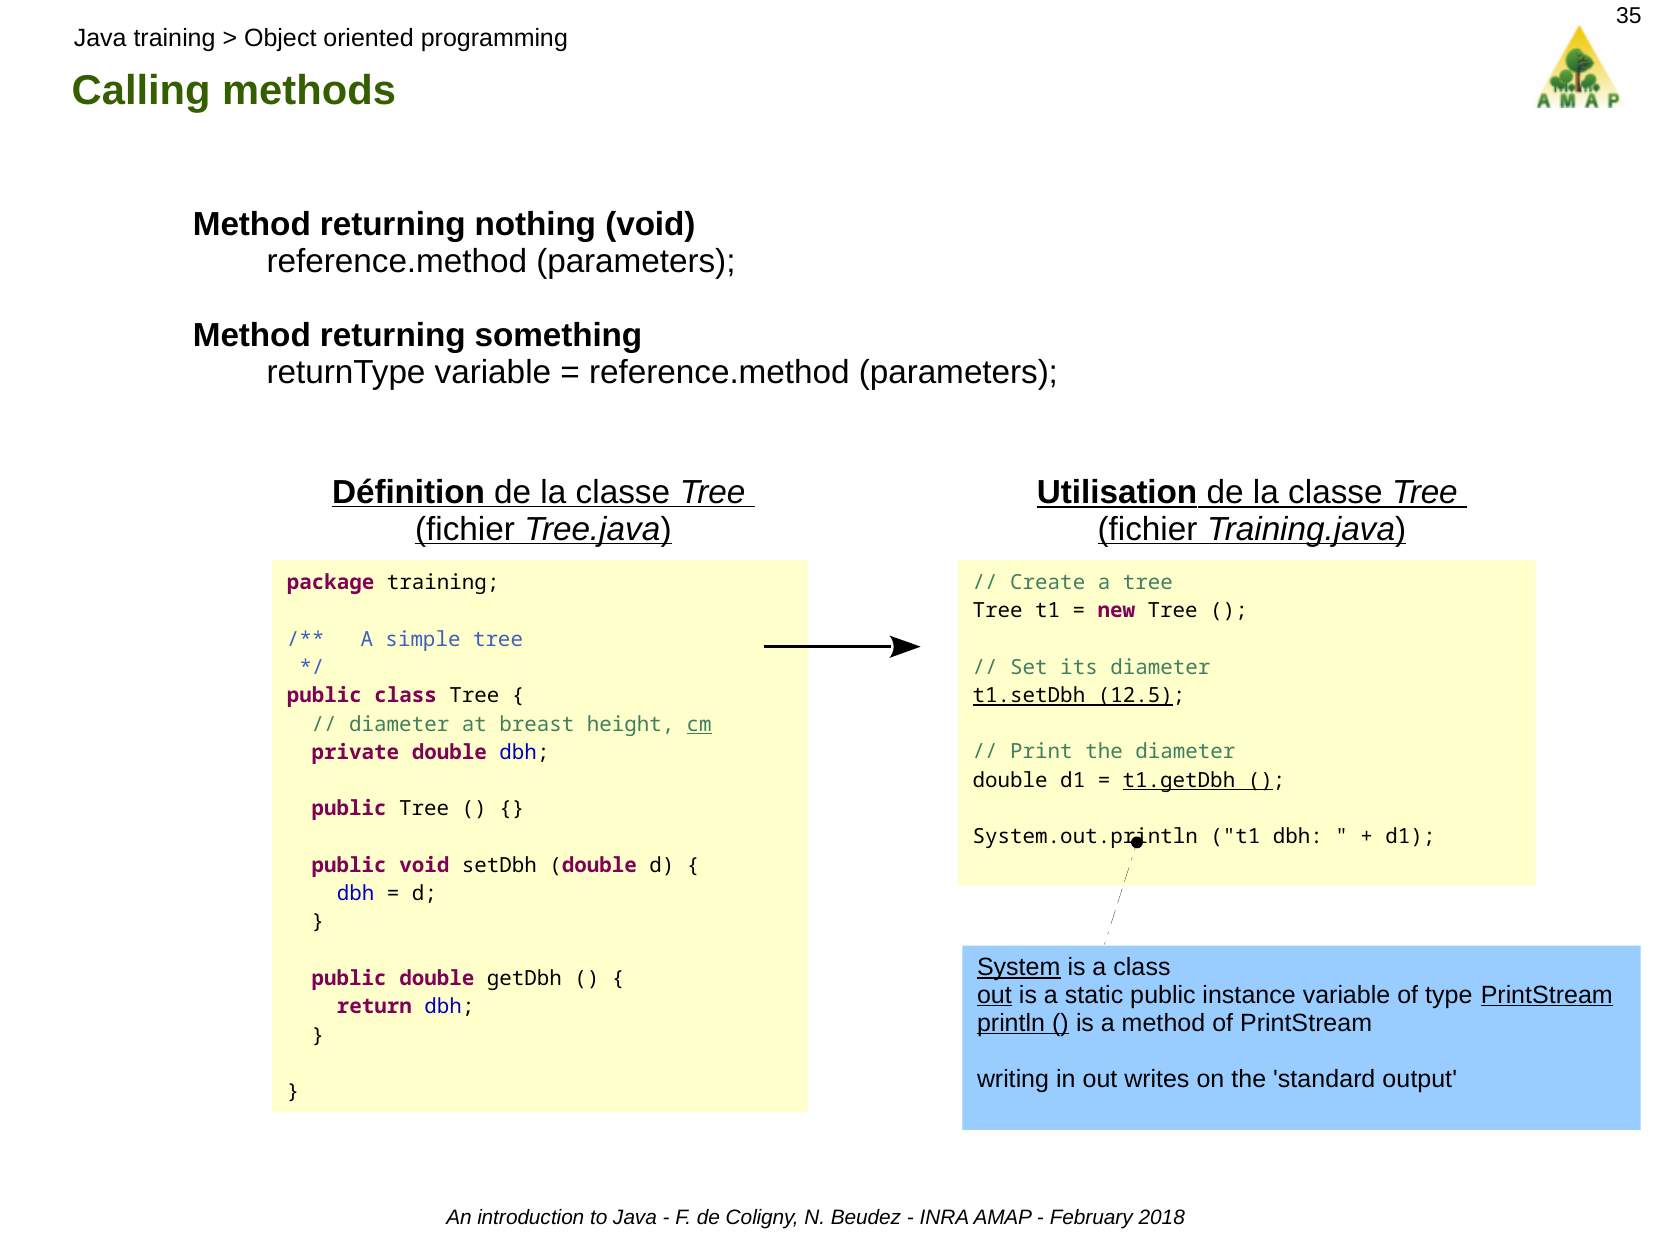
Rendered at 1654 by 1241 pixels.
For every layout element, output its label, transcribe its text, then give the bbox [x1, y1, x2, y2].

text_box // Create a tree Tree t1 = new Tree (); // Set its diameter t1.setDbh (12.5); // Print the diameter double d1 = t1.getDbh (); System.out.println ("t1 dbh: " + d1); [957, 559, 1536, 845]
text_box Calling methods [56, 59, 1120, 121]
text_box package training; /** A simple tree */ public class Tree { // diameter at breast height, cm private double dbh; public Tree () {} public void setDbh (double d) { dbh = d; } public double getDbh () { return dbh; } } [272, 559, 808, 1041]
text_box System is a class out is a static public instance variable of type PrintStream println () is a method of PrintStream writing in out writes on the 'standard output' [962, 945, 1641, 1130]
text_box Définition de la classe Tree (fichier Tree.java) [313, 466, 774, 556]
picture [1533, 25, 1627, 108]
text_box Java training > Object oriented programming [59, 16, 1004, 60]
text_box Method returning nothing (void) reference.method (parameters); Method returning something returnType variable = reference.method (parameters); [178, 198, 1455, 438]
text_box Utilisation de la classe Tree (fichier Training.java) [1022, 466, 1482, 556]
